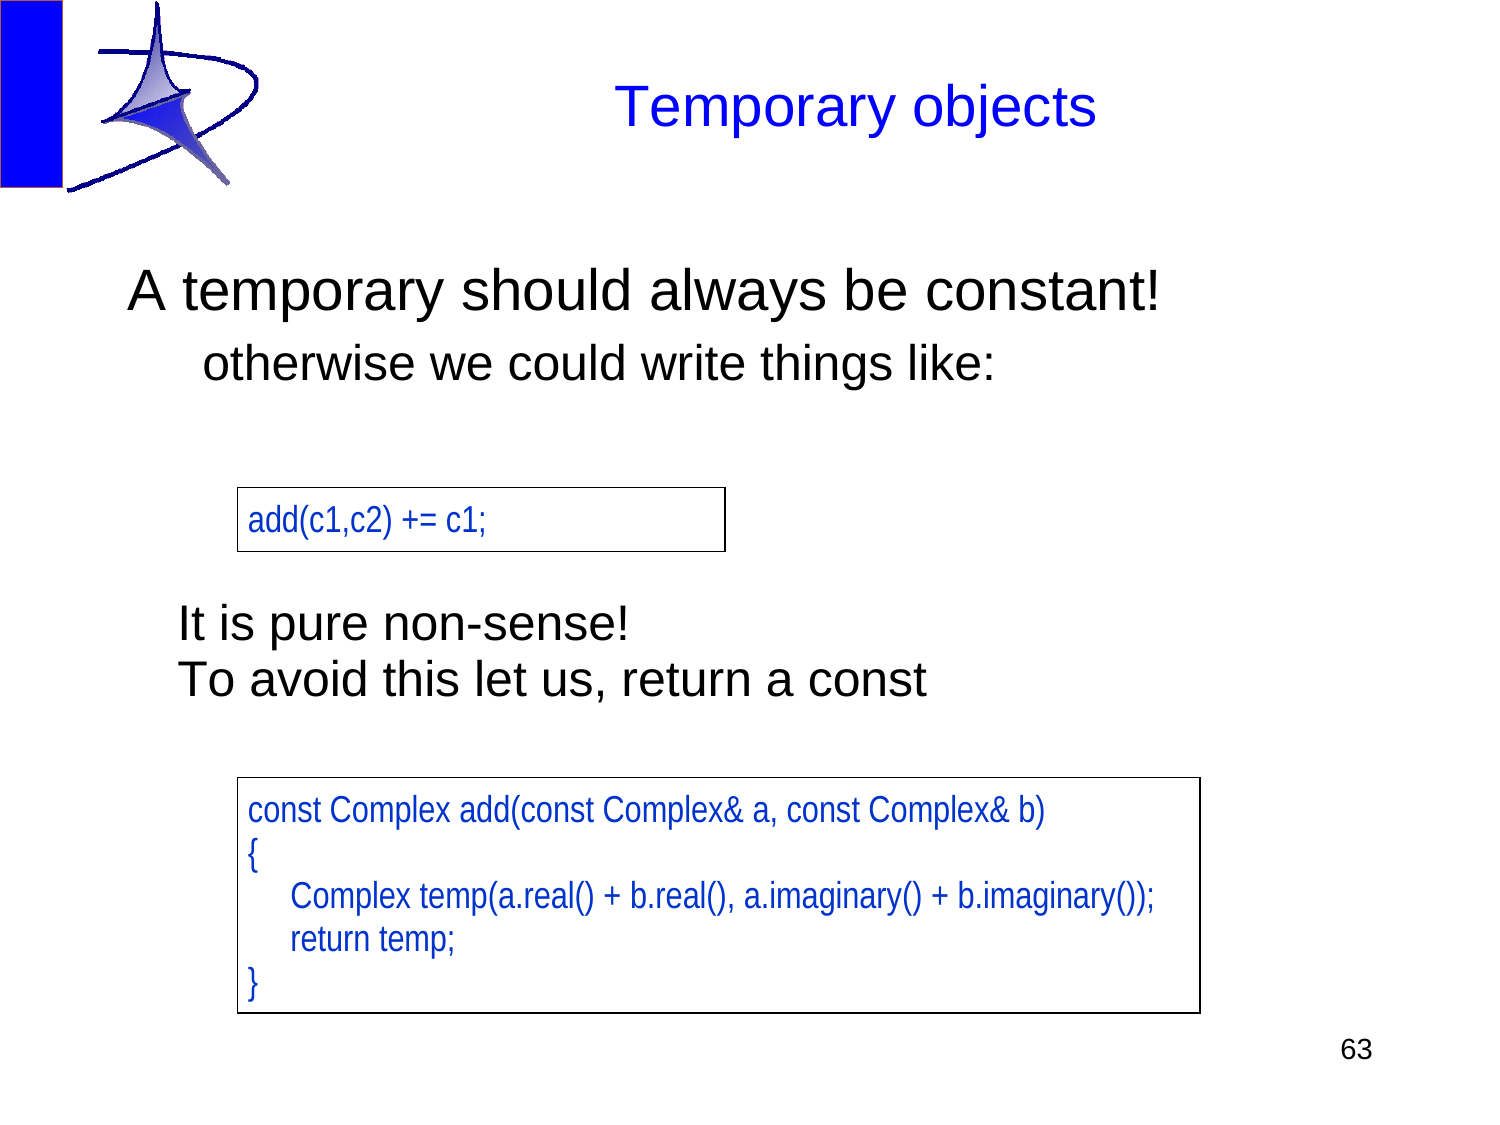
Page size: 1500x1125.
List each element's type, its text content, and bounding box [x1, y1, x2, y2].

text_box It is pure non-sense! To avoid this let us, return a const [162, 587, 1438, 788]
picture [62, 0, 263, 197]
text_box const Complex add(const Complex& a, const Complex& b) { Complex temp(a.real() + b.real(), a.imaginary() + b.imaginary()); return temp; } [237, 777, 1201, 1014]
list A temporary should always be constant! otherwise we could write things like: [112, 249, 1450, 445]
title Temporary objects [262, 24, 1450, 188]
text_box add(c1,c2) += c1; [237, 487, 726, 552]
